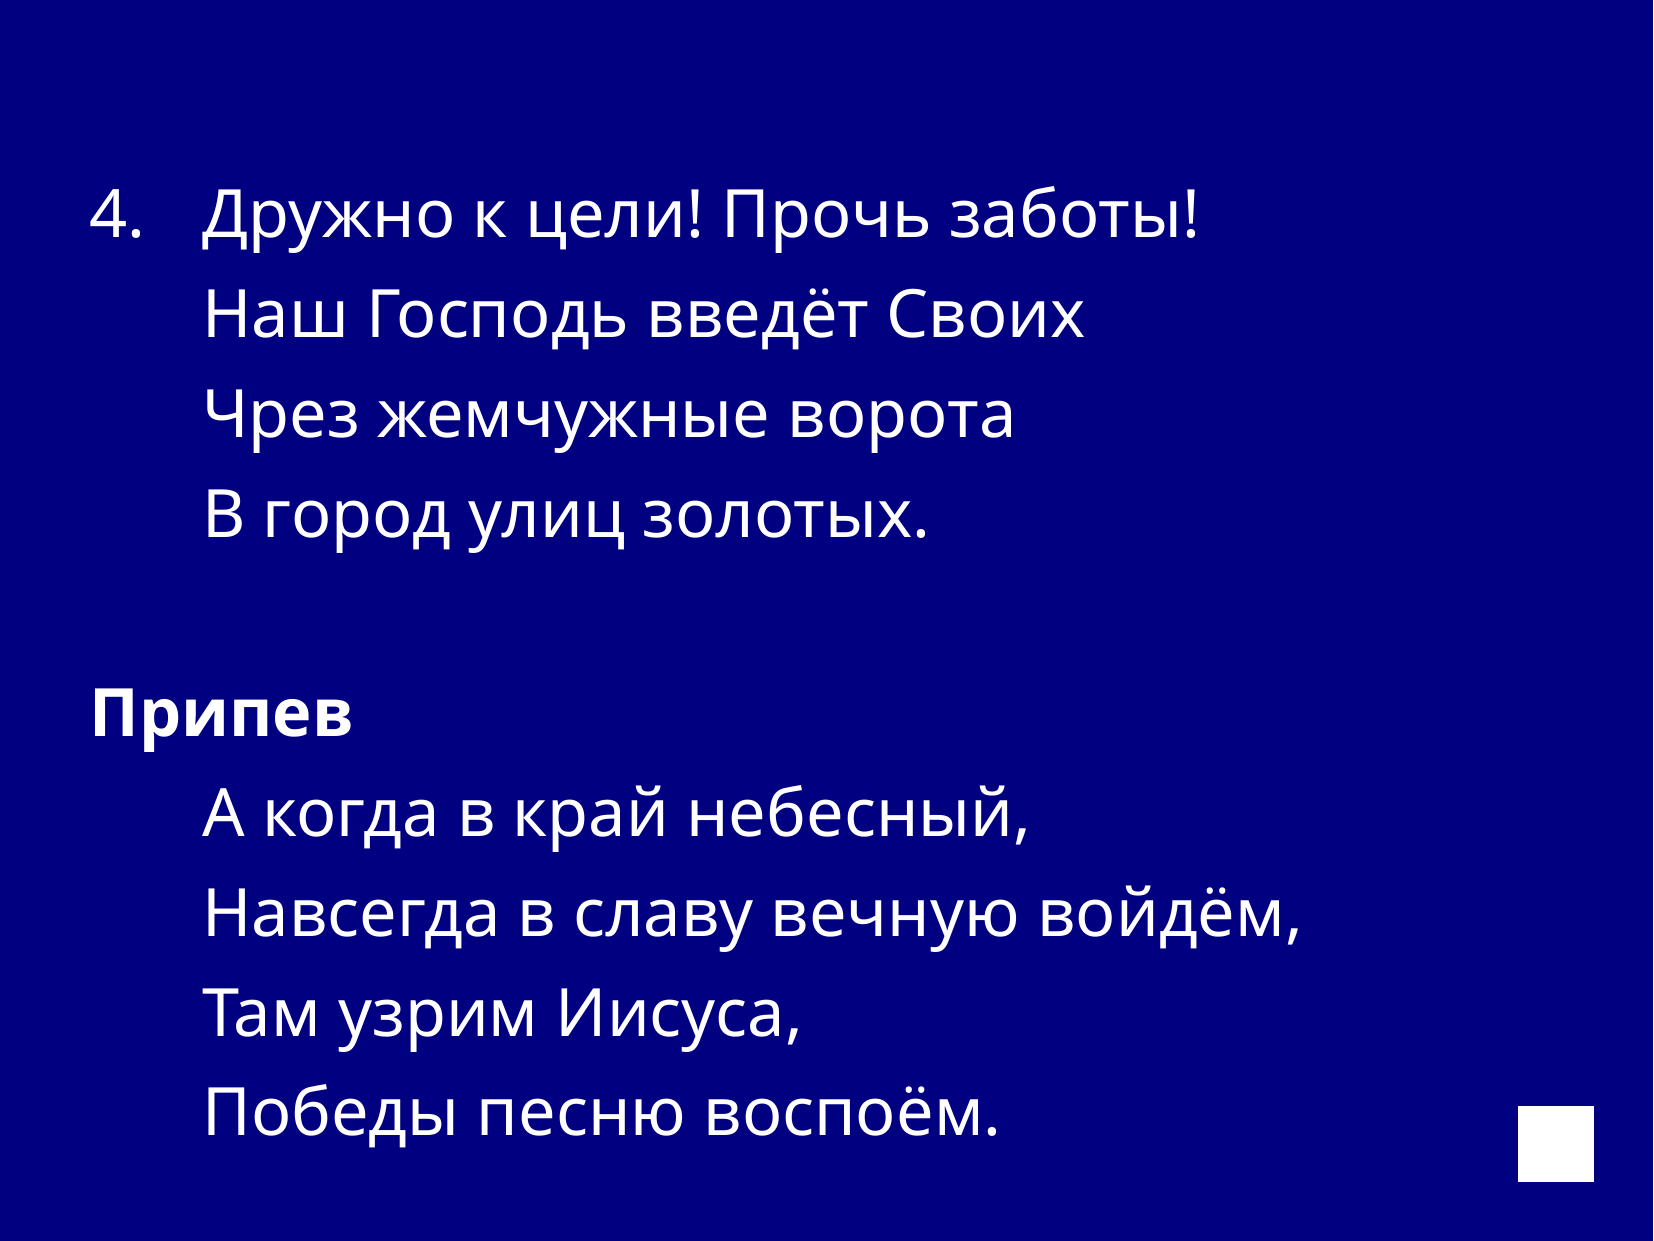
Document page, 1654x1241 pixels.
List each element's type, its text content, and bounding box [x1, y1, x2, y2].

text_box 4. Дружно к цели! Прочь заботы! Наш Господь введёт Своих Чрез жемчужные ворота В город улиц золотых. Припев А когда в край небесный, Навсегда в славу вечную войдём, Там узрим Иисуса, Победы песню воспоём. [75, 150, 1576, 1163]
text_box [1518, 1106, 1594, 1182]
